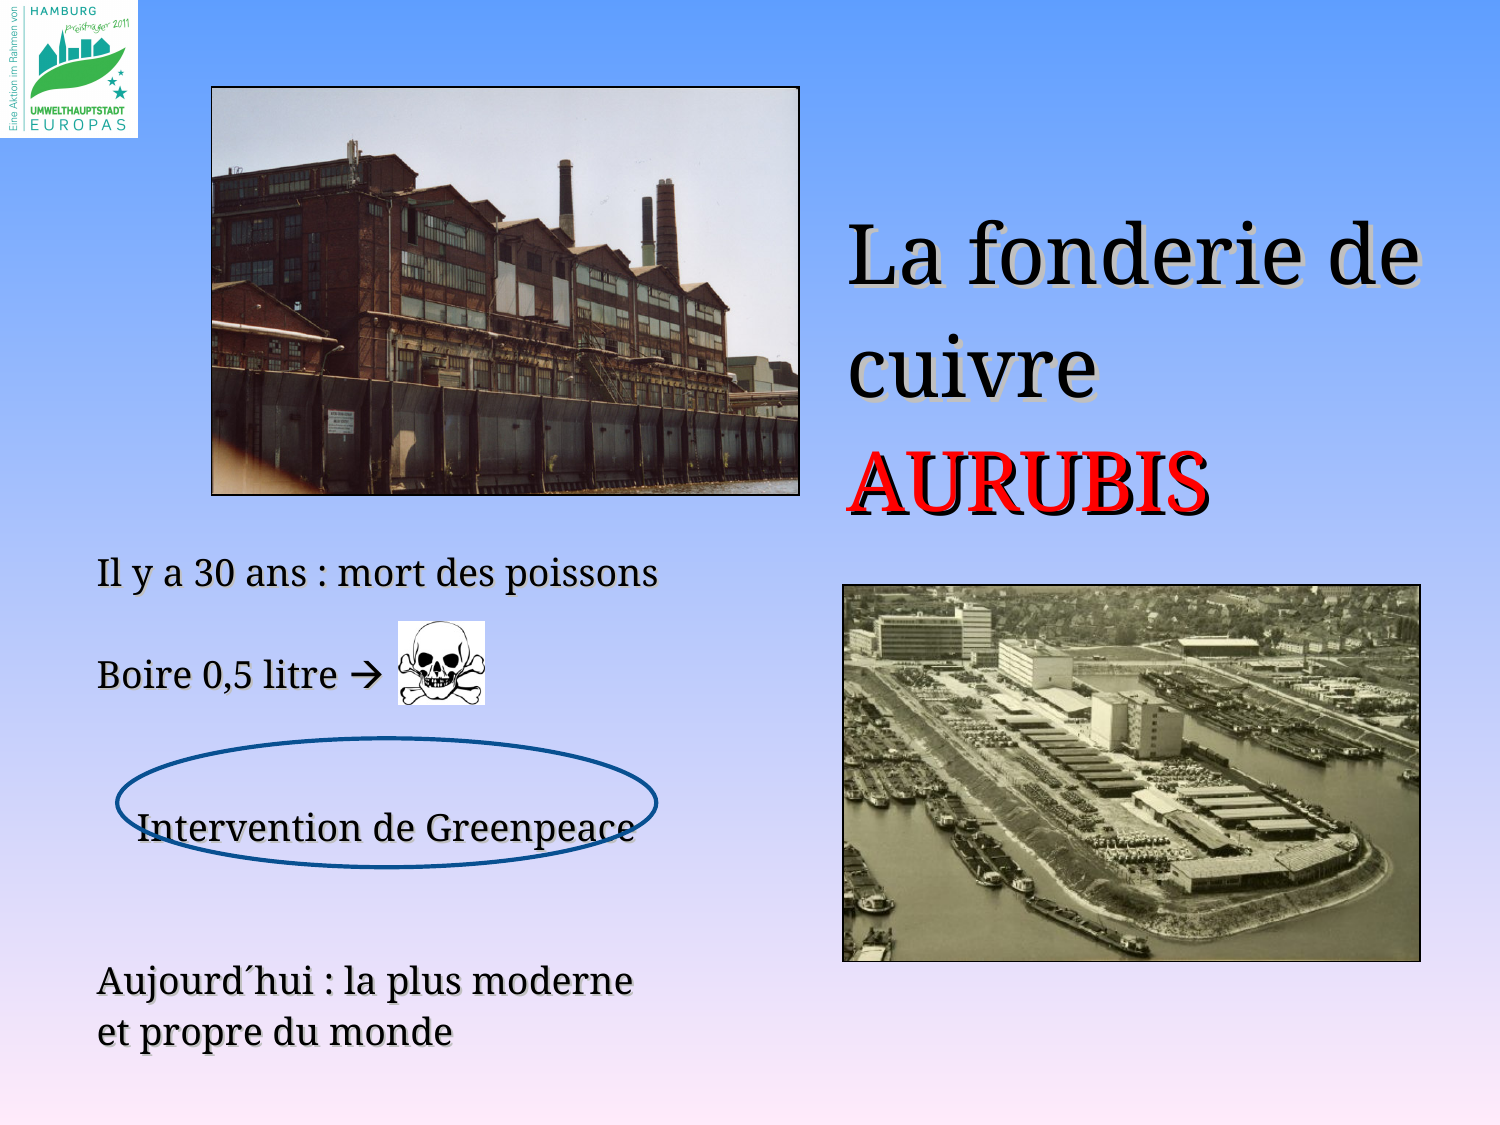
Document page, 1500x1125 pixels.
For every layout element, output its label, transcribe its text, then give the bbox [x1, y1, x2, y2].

picture [398, 621, 485, 705]
text_box [843, 585, 1420, 962]
picture [0, 0, 138, 138]
text_box Il y a 30 ans : mort des poissons Boire 0,5 litre  Intervention de Greenpeace Aujourd´hui : la plus moderne et propre du monde [81, 538, 692, 1065]
picture [212, 87, 799, 494]
text_box La fonderie de cuivre AURUBIS [832, 187, 1476, 544]
